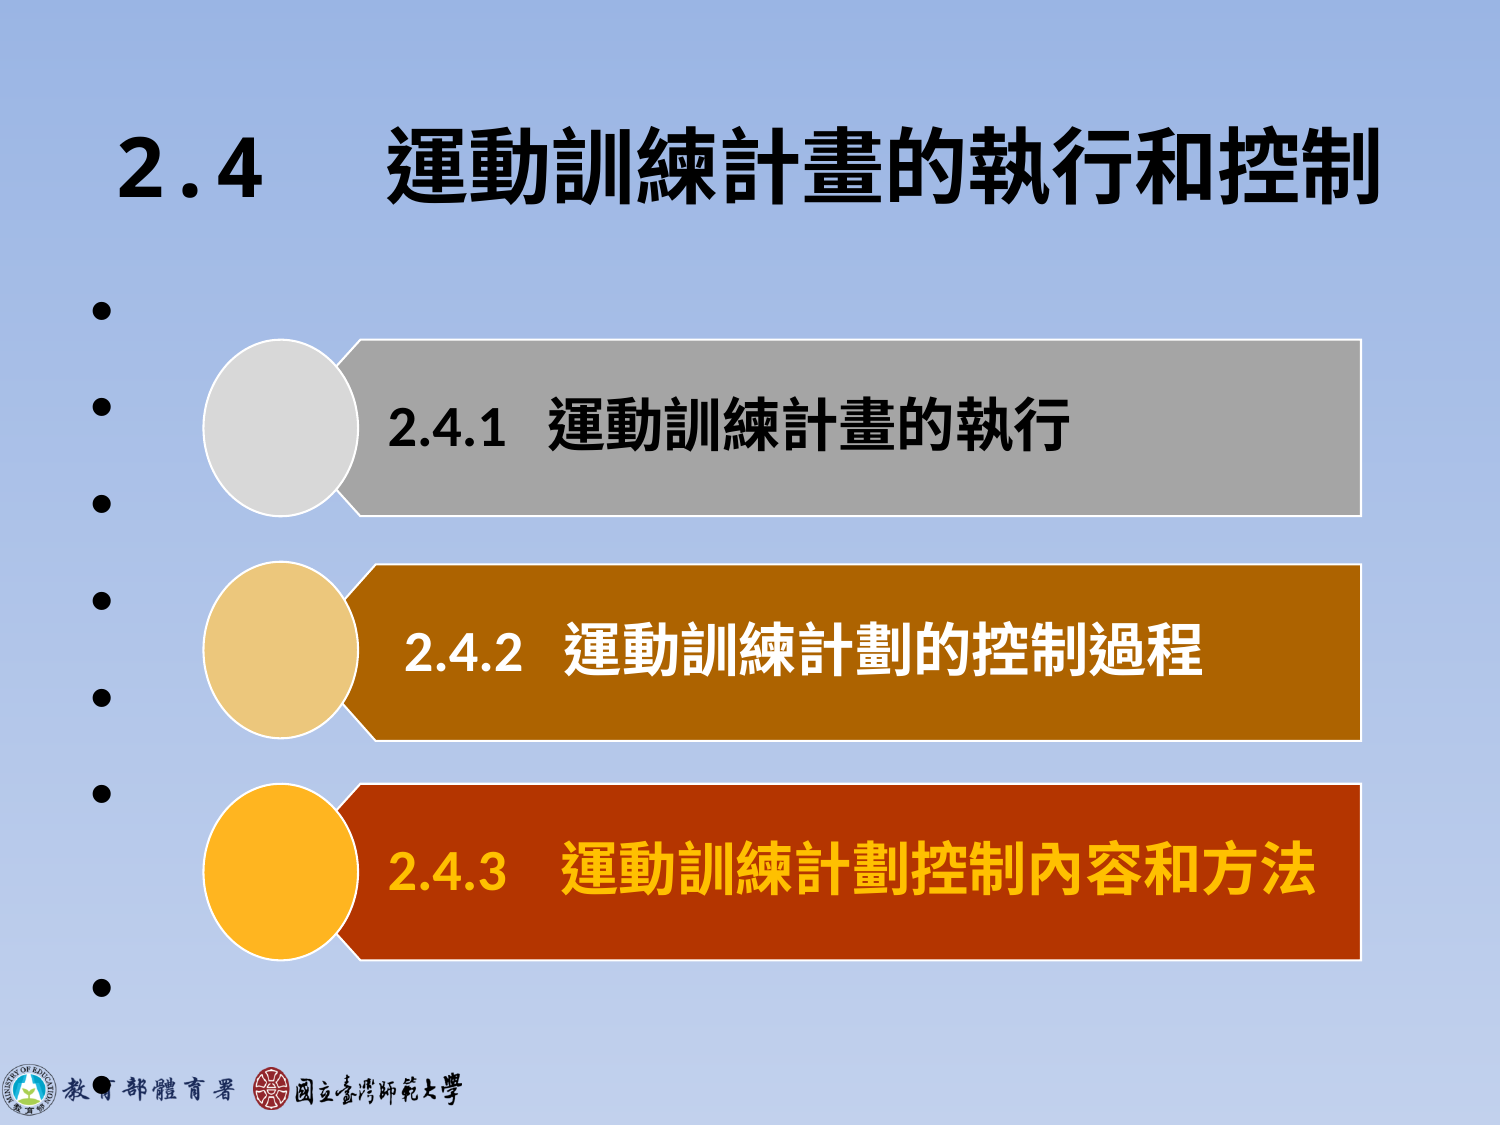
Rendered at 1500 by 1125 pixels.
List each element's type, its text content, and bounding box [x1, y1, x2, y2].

list [75, 262, 1426, 1005]
text_box [203, 783, 359, 961]
text_box 2.4.2 運動訓練計劃的控制過程 [342, 564, 1362, 741]
text_box 2.4.1 運動訓練計畫的執行 [336, 339, 1361, 517]
title 2.4 運動訓練計畫的執行和控制 [75, 95, 1426, 233]
text_box [203, 339, 359, 517]
text_box 2.4.3 運動訓練計劃控制內容和方法 [336, 783, 1361, 961]
text_box [203, 561, 359, 739]
